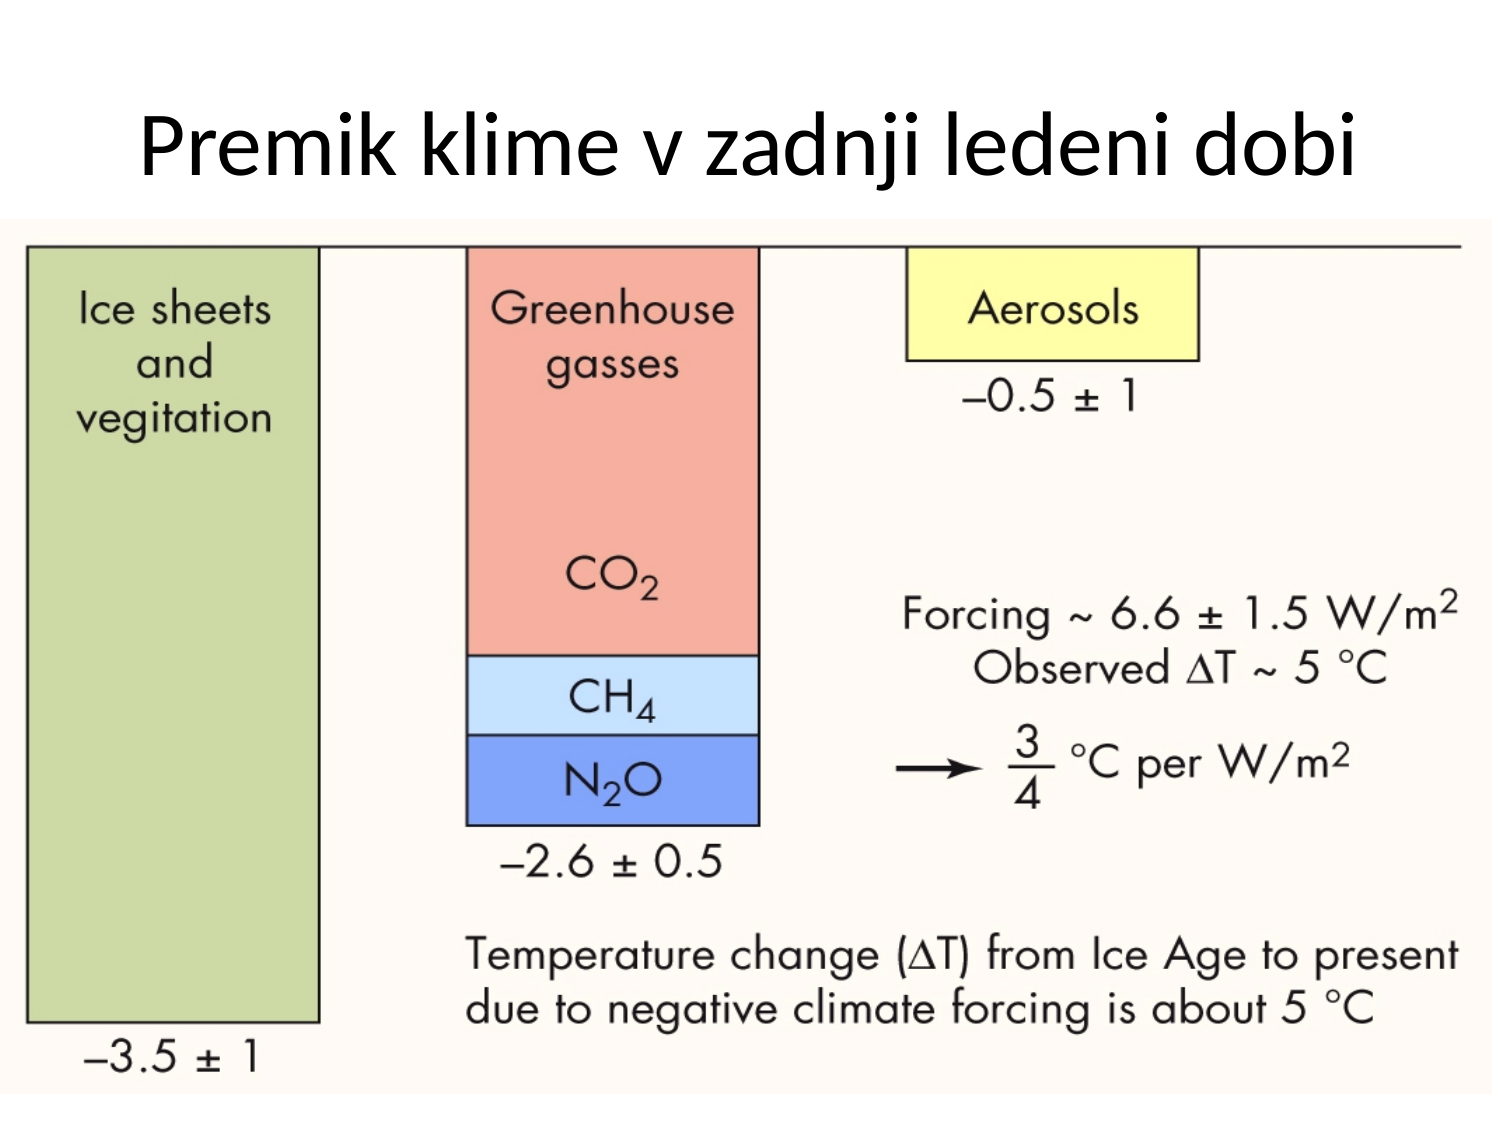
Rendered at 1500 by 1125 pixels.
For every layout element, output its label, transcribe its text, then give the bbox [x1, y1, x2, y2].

title Premik klime v zadnji ledeni dobi [75, 45, 1425, 219]
picture [0, 219, 1492, 1094]
